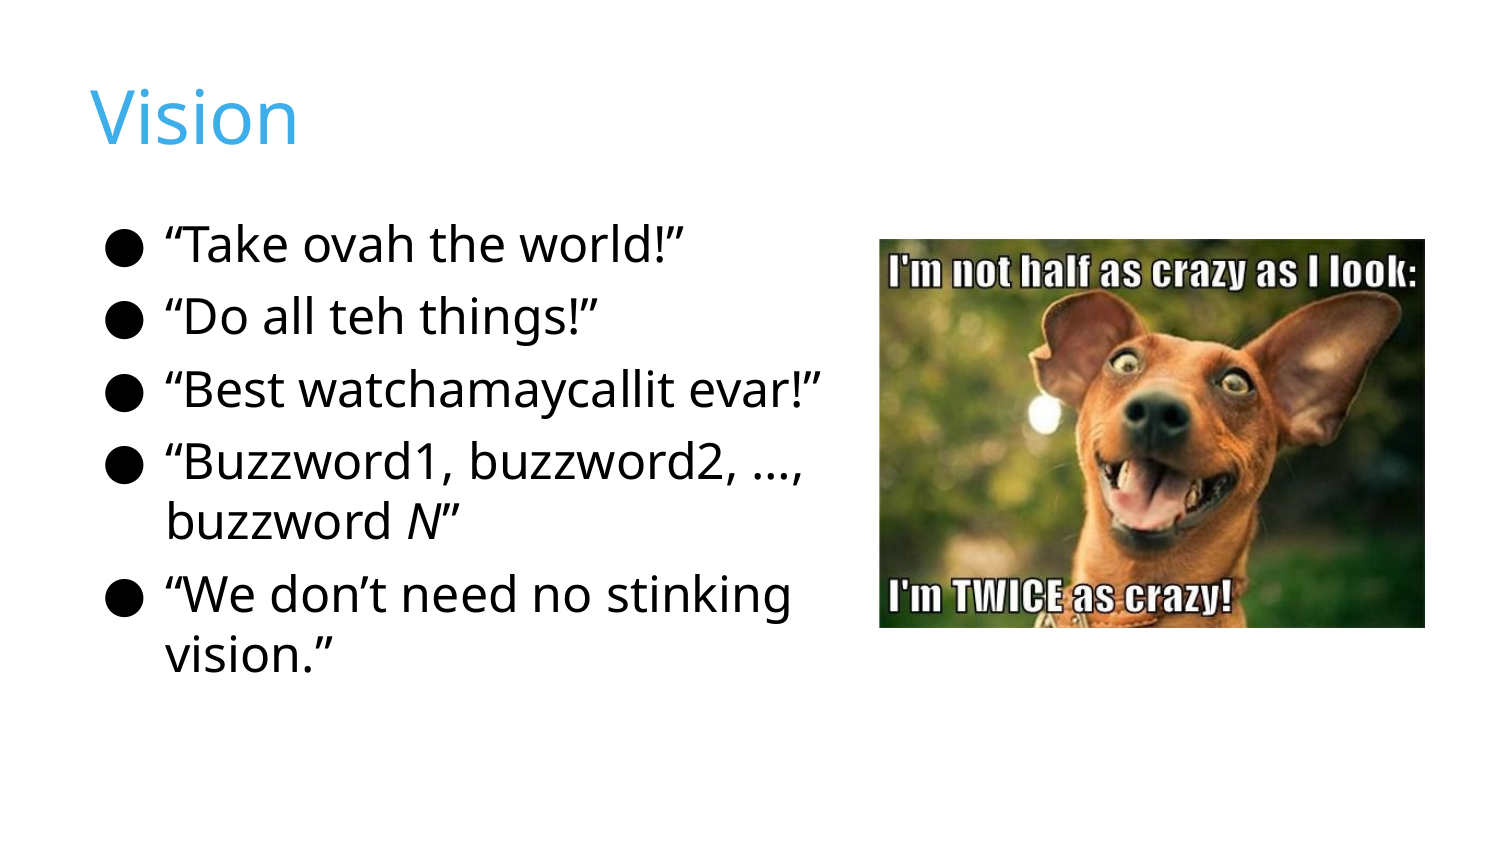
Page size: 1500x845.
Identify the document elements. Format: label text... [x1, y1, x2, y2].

title Vision [75, 33, 1425, 175]
picture [880, 239, 1425, 628]
list “Take ovah the world!” “Do all teh things!” “Best watchamaycallit evar!” “Buzzword1, buzzword2, …, buzzword N” “We don’t need no stinking vision.” [75, 197, 880, 809]
